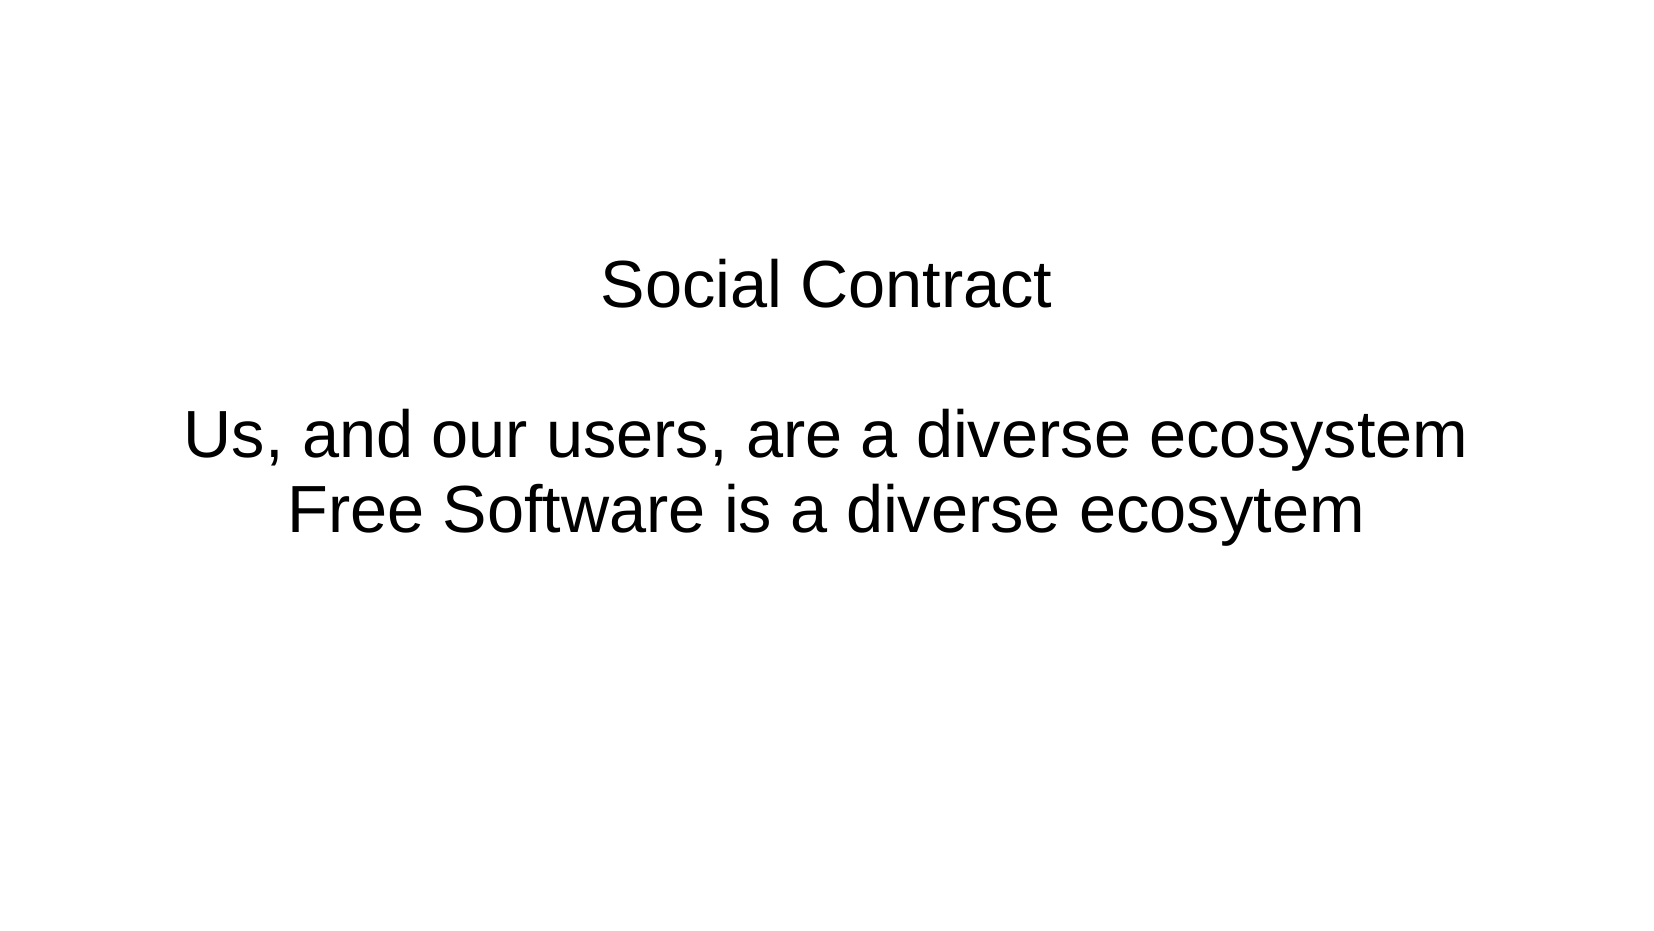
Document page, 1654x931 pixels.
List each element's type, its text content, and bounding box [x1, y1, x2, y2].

subtitle Social Contract Us, and our users, are a diverse ecosystem Free Software is a diverse ecosytem [82, 37, 1571, 757]
